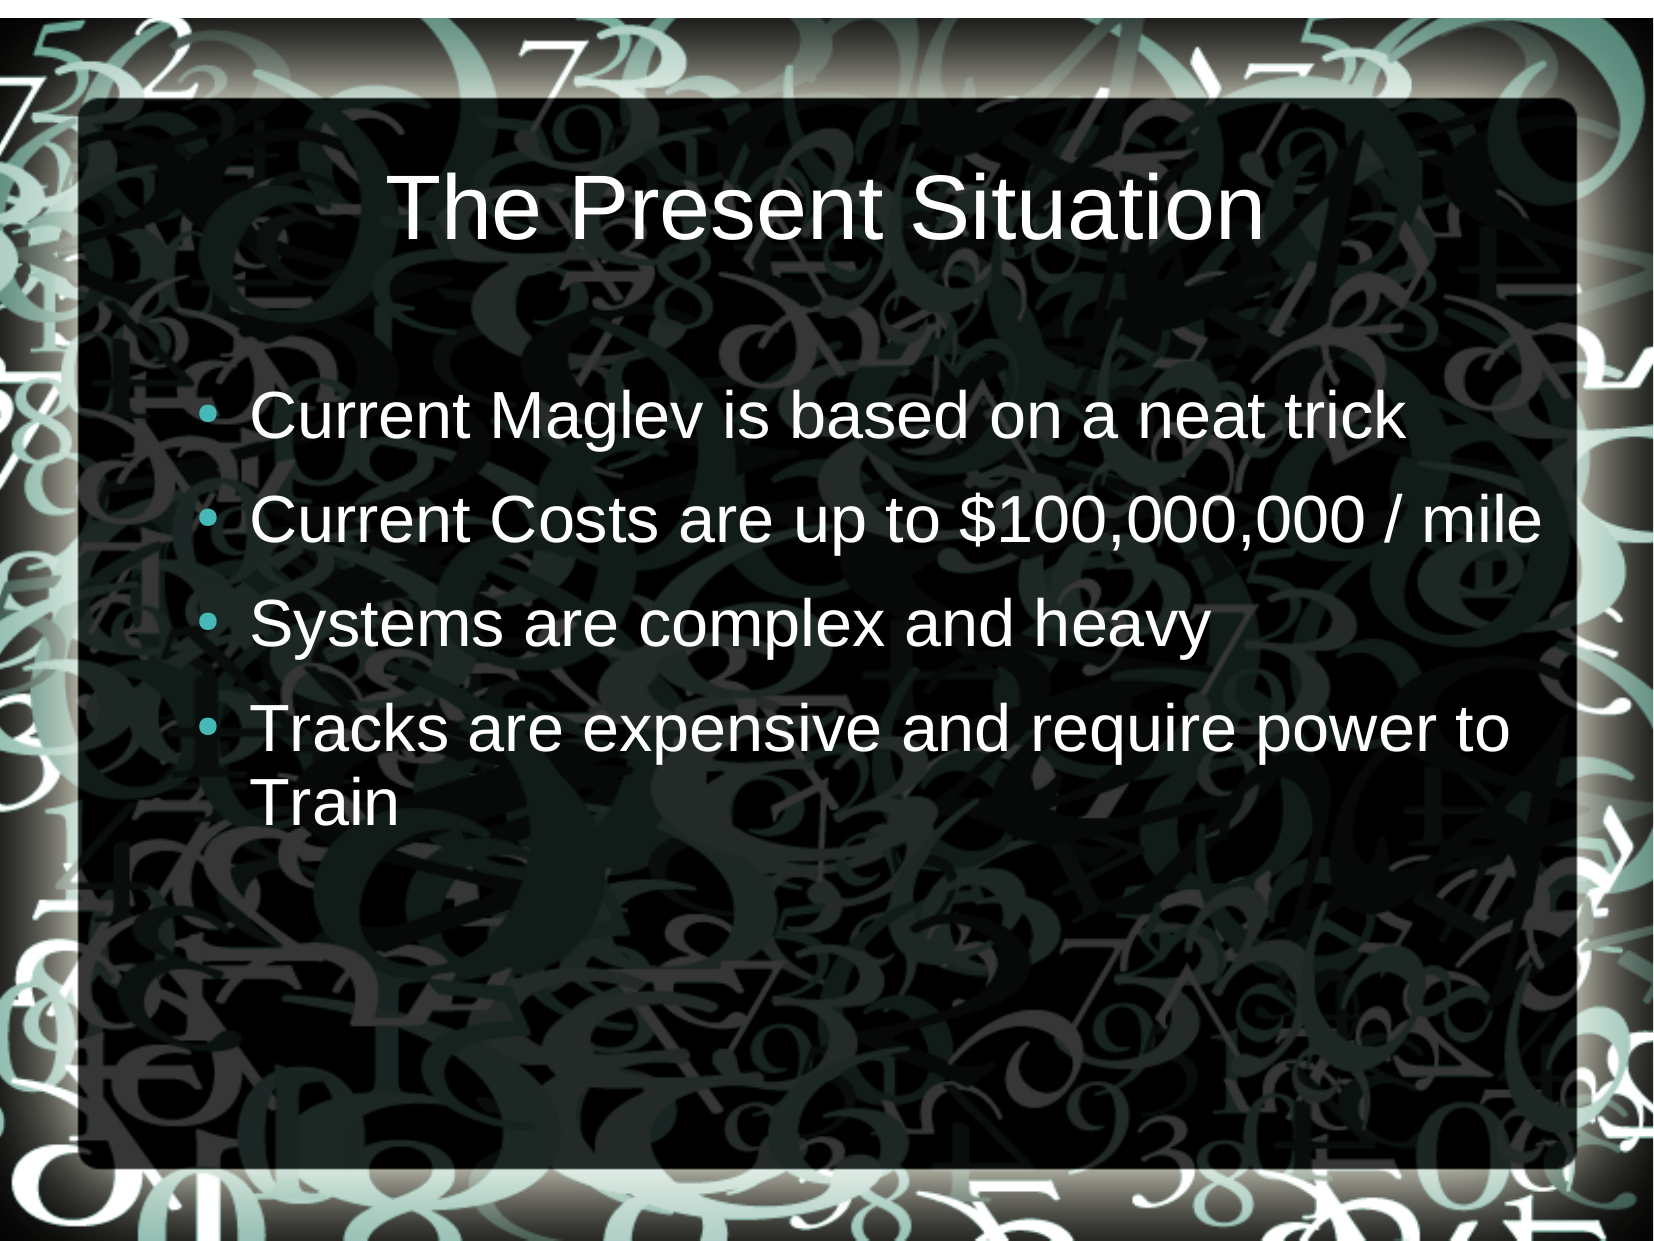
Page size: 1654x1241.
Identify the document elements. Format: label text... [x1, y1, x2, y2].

list Current Maglev is based on a neat trick Current Costs are up to $100,000,000 / mile Systems are complex and heavy Tracks are expensive and require power to Train [178, 377, 1569, 1148]
picture [0, 18, 1654, 1241]
title The Present Situation [82, 105, 1571, 310]
